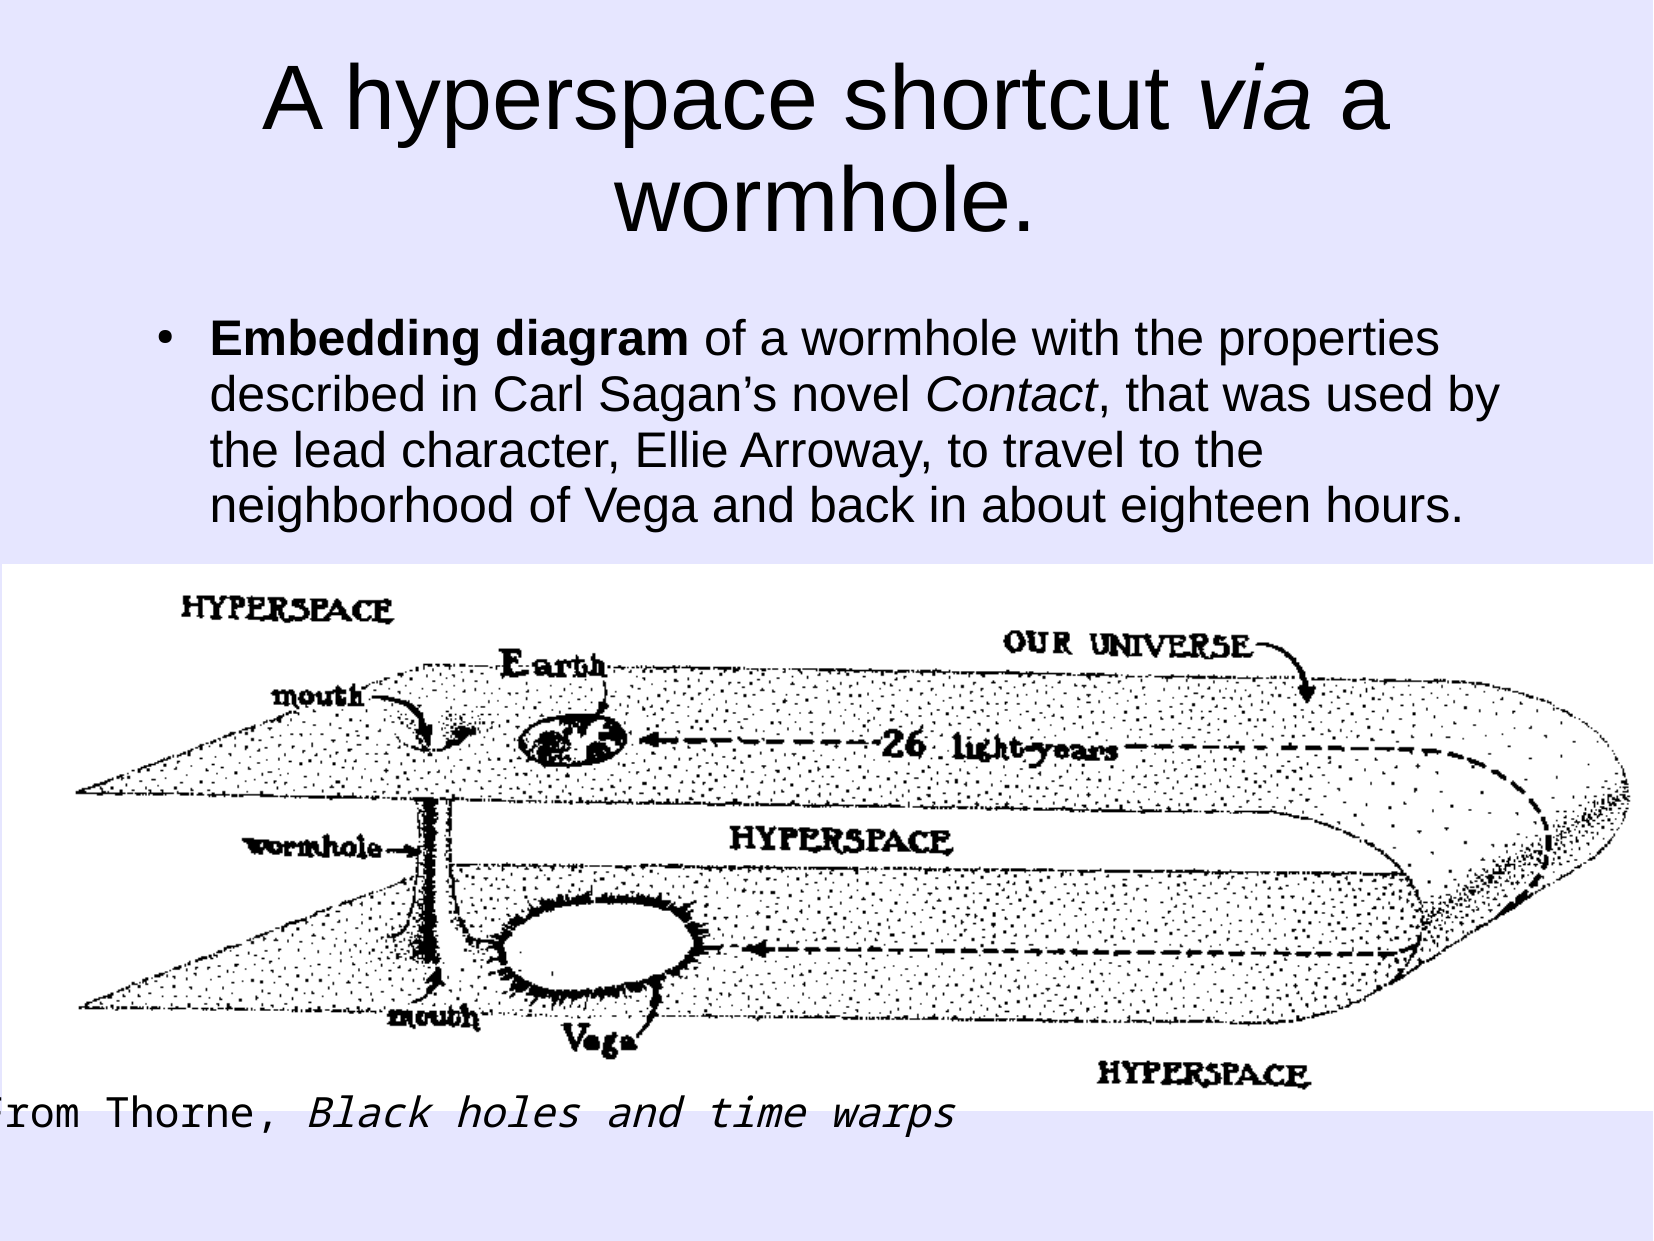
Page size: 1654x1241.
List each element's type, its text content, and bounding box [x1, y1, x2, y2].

text_box From Thorne, Black holes and time warps [0, 1075, 970, 1148]
list Embedding diagram of a wormhole with the properties described in Carl Sagan’s novel Contact, that was used by the lead character, Ellie Arroway, to travel to the neighborhood of Vega and back in about eighteen hours. [123, 303, 1529, 564]
title A hyperspace shortcut via a wormhole. [123, 0, 1529, 259]
picture [2, 564, 1653, 1111]
